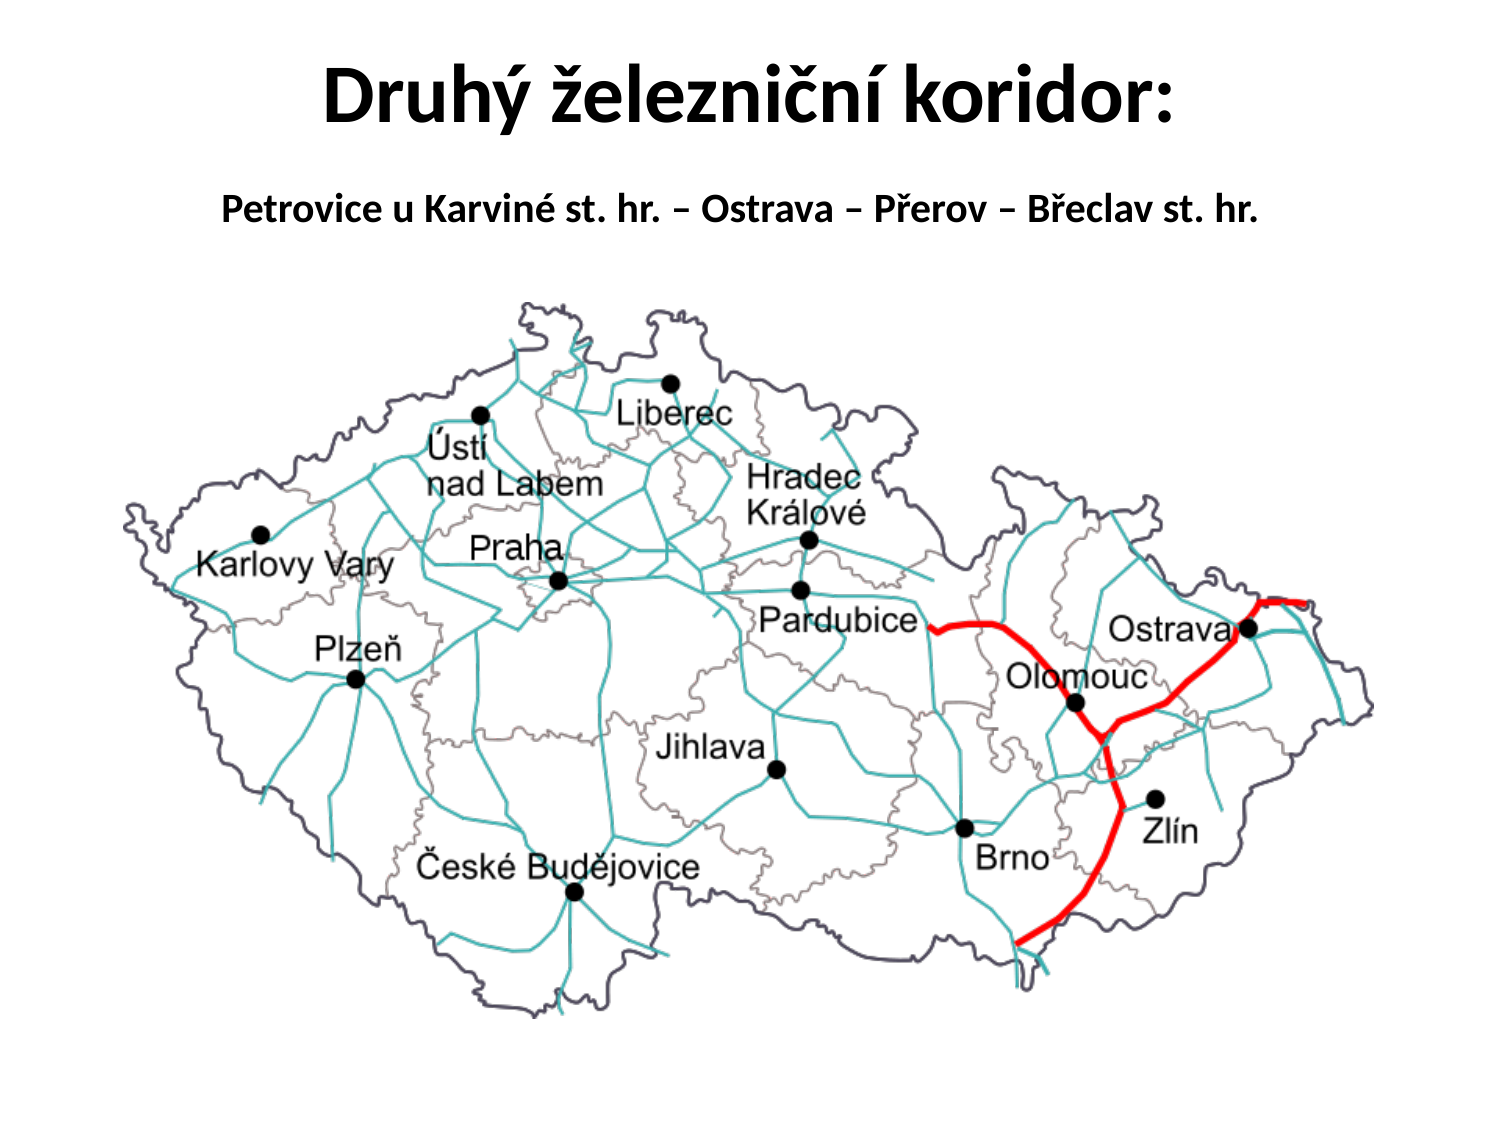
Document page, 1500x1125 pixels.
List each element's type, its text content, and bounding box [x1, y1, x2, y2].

picture [123, 302, 1374, 1019]
title Druhý železniční koridor: Petrovice u Karviné st. hr. – Ostrava – Přerov – Břeclav st. hr. [75, 31, 1426, 247]
